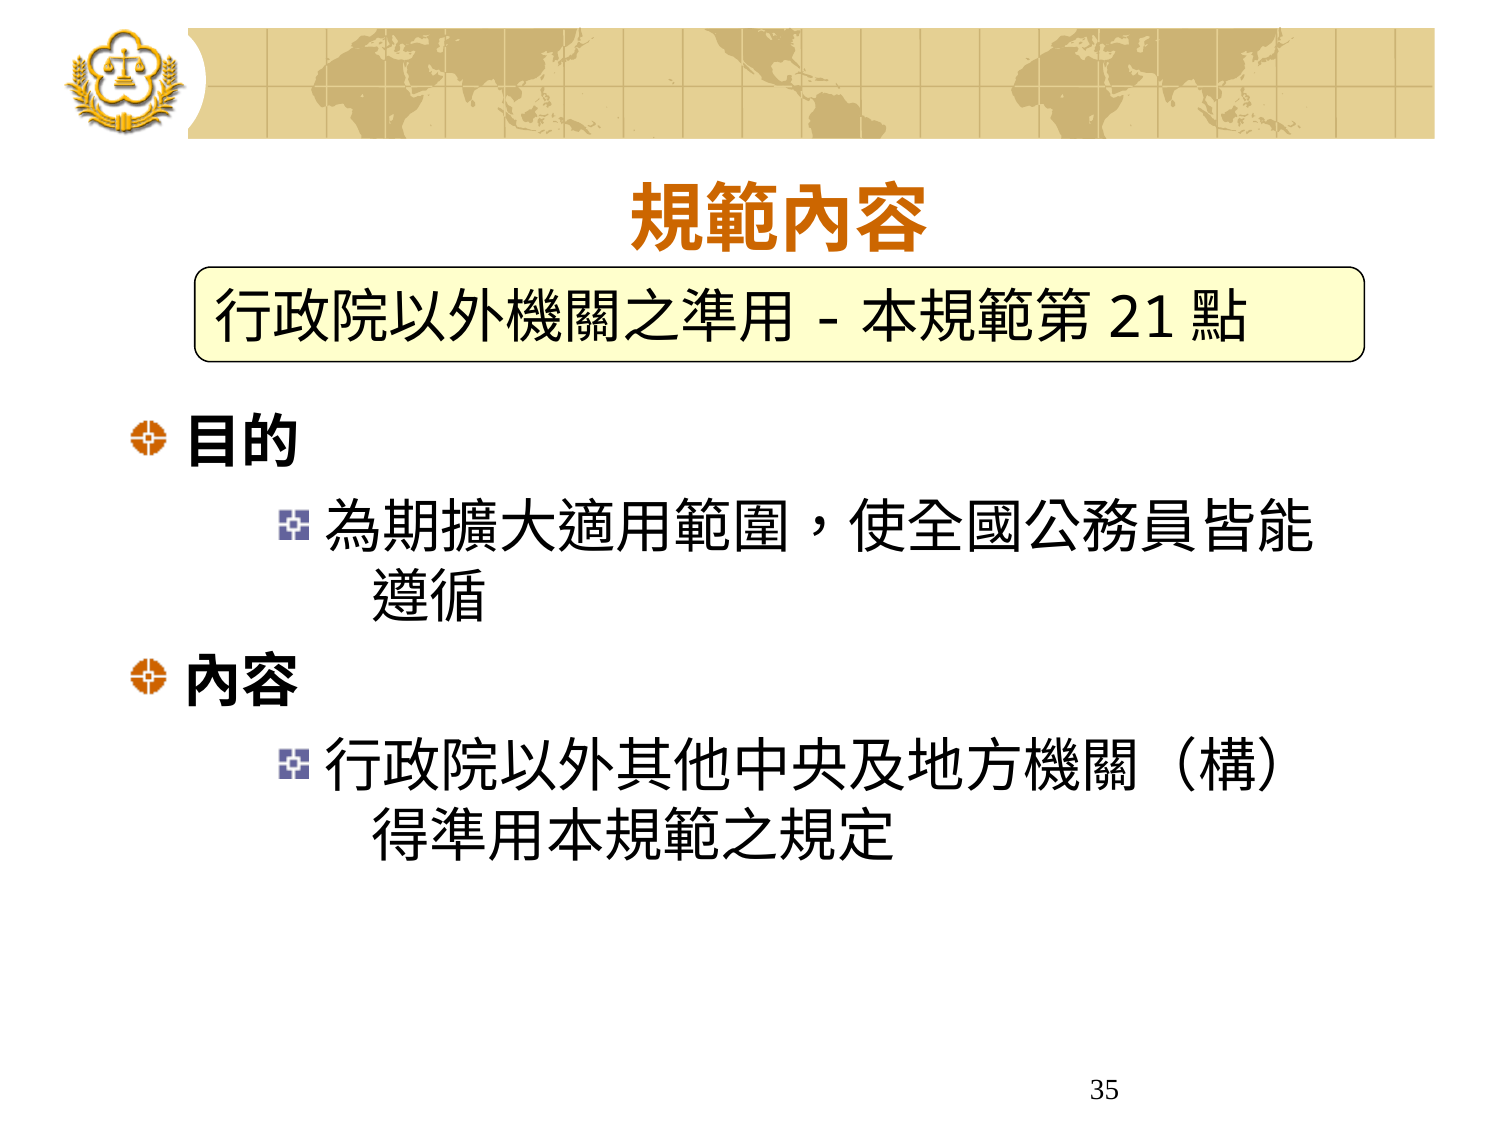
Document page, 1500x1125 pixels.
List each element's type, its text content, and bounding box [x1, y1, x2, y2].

text_box 行政院以外機關之準用-本規範第21點 [194, 267, 1365, 362]
text_box [1074, 1037, 1388, 1113]
list 目的 為期擴大適用範圍，使全國公務員皆能遵循 內容 行政院以外其他中央及地方機關（構）得準用本規範之規定 [112, 397, 1388, 1028]
title 規範內容 [407, 152, 1152, 267]
